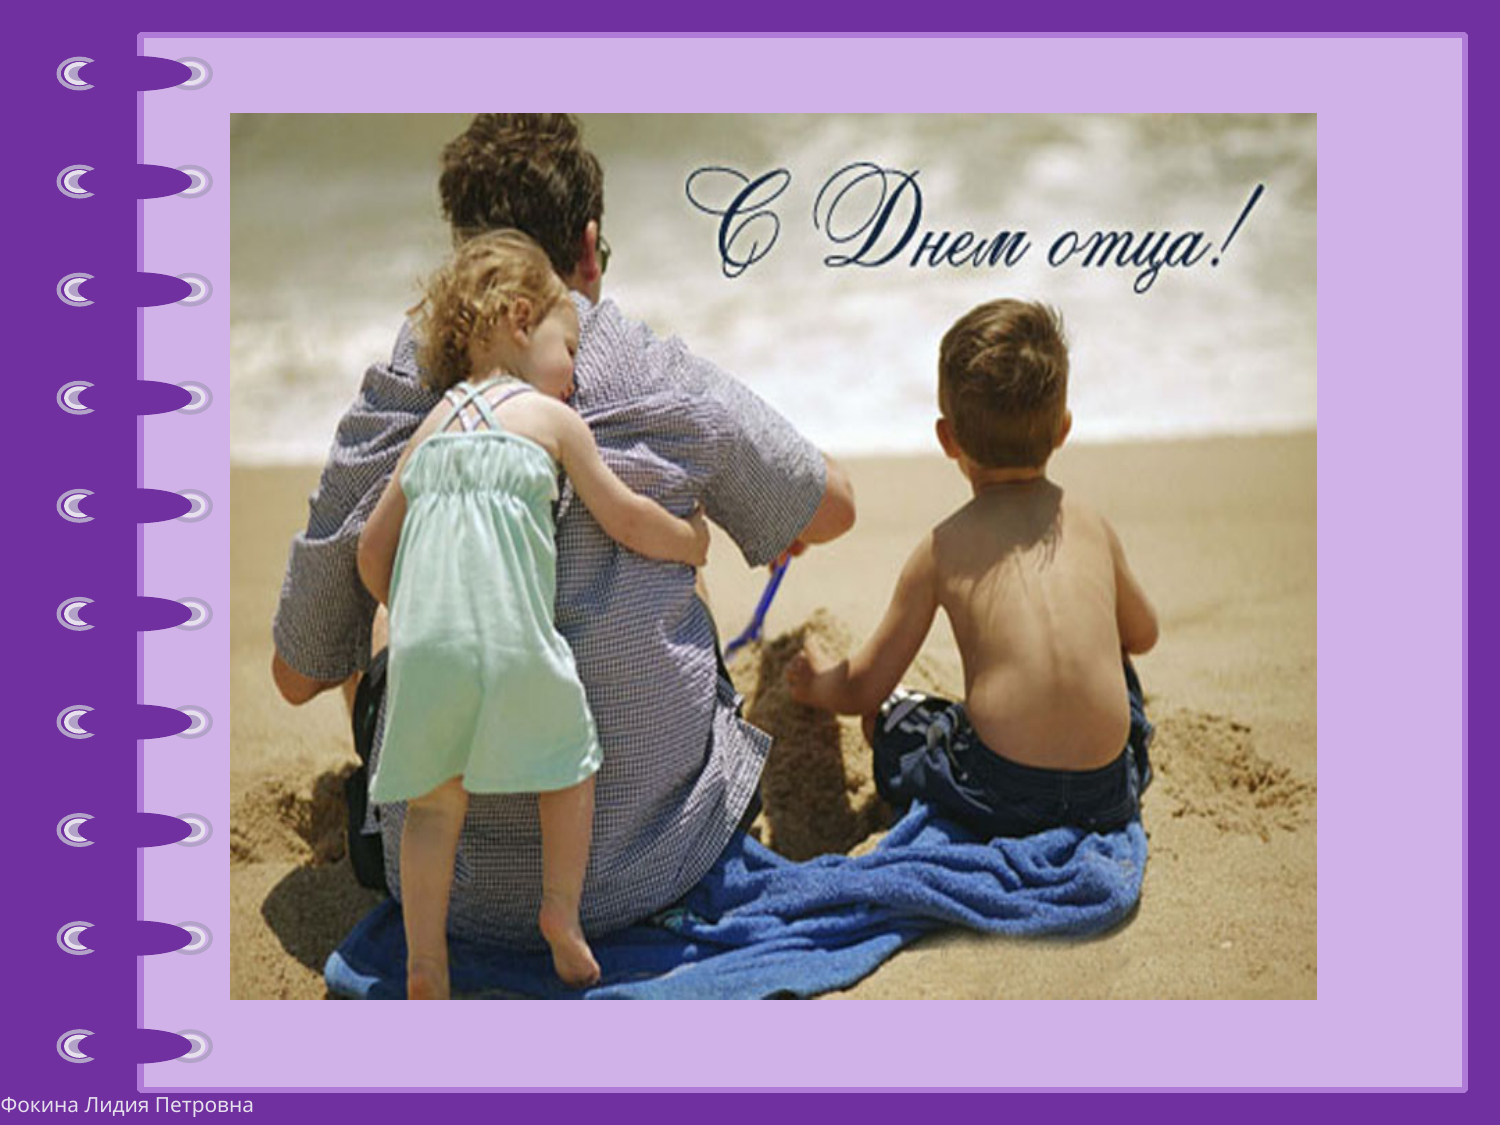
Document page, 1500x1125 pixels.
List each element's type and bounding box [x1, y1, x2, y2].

picture [230, 113, 1317, 1000]
